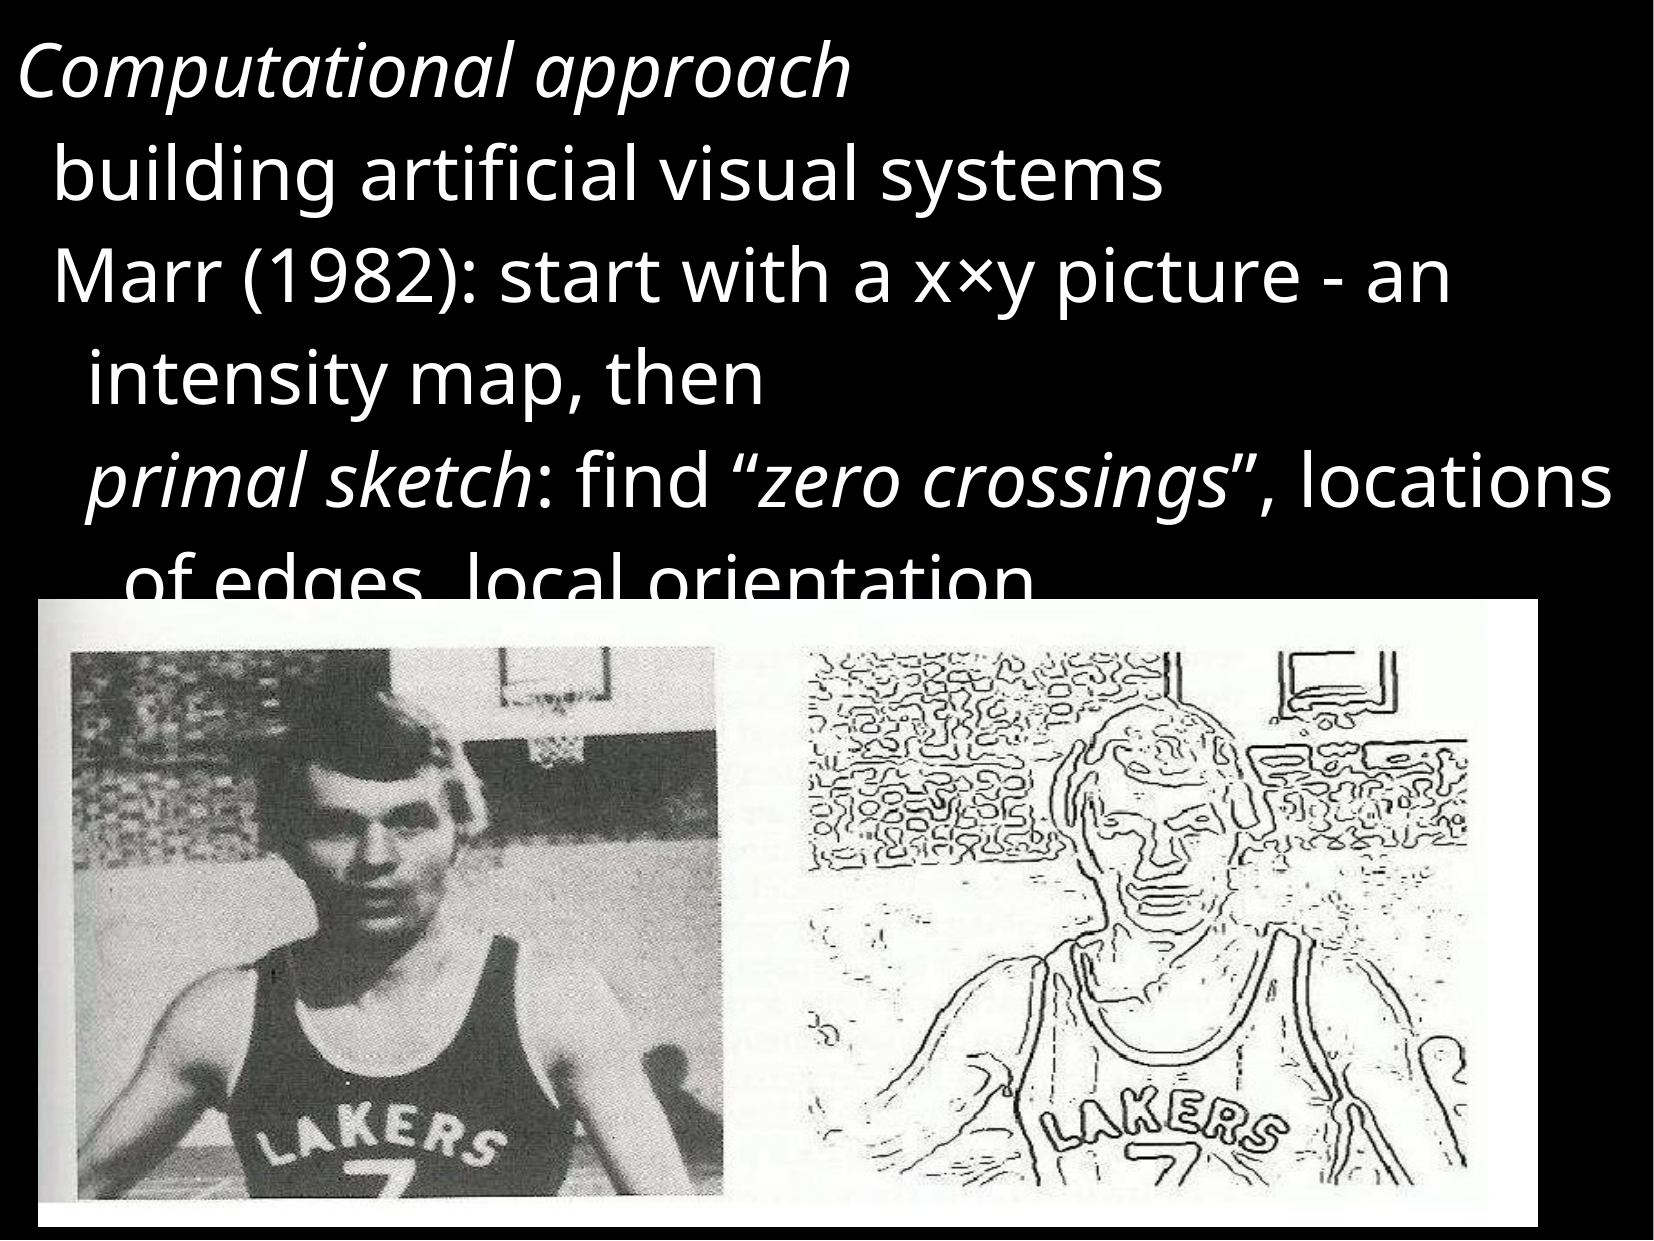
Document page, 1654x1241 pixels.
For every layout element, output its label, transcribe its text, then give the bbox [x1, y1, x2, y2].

picture [38, 599, 1538, 1227]
text_box Computational approach building artificial visual systems Marr (1982): start with a x×y picture - an intensity map, then primal sketch: find “zero crossings”, locations of edges, local orientation. [1, 10, 1654, 573]
